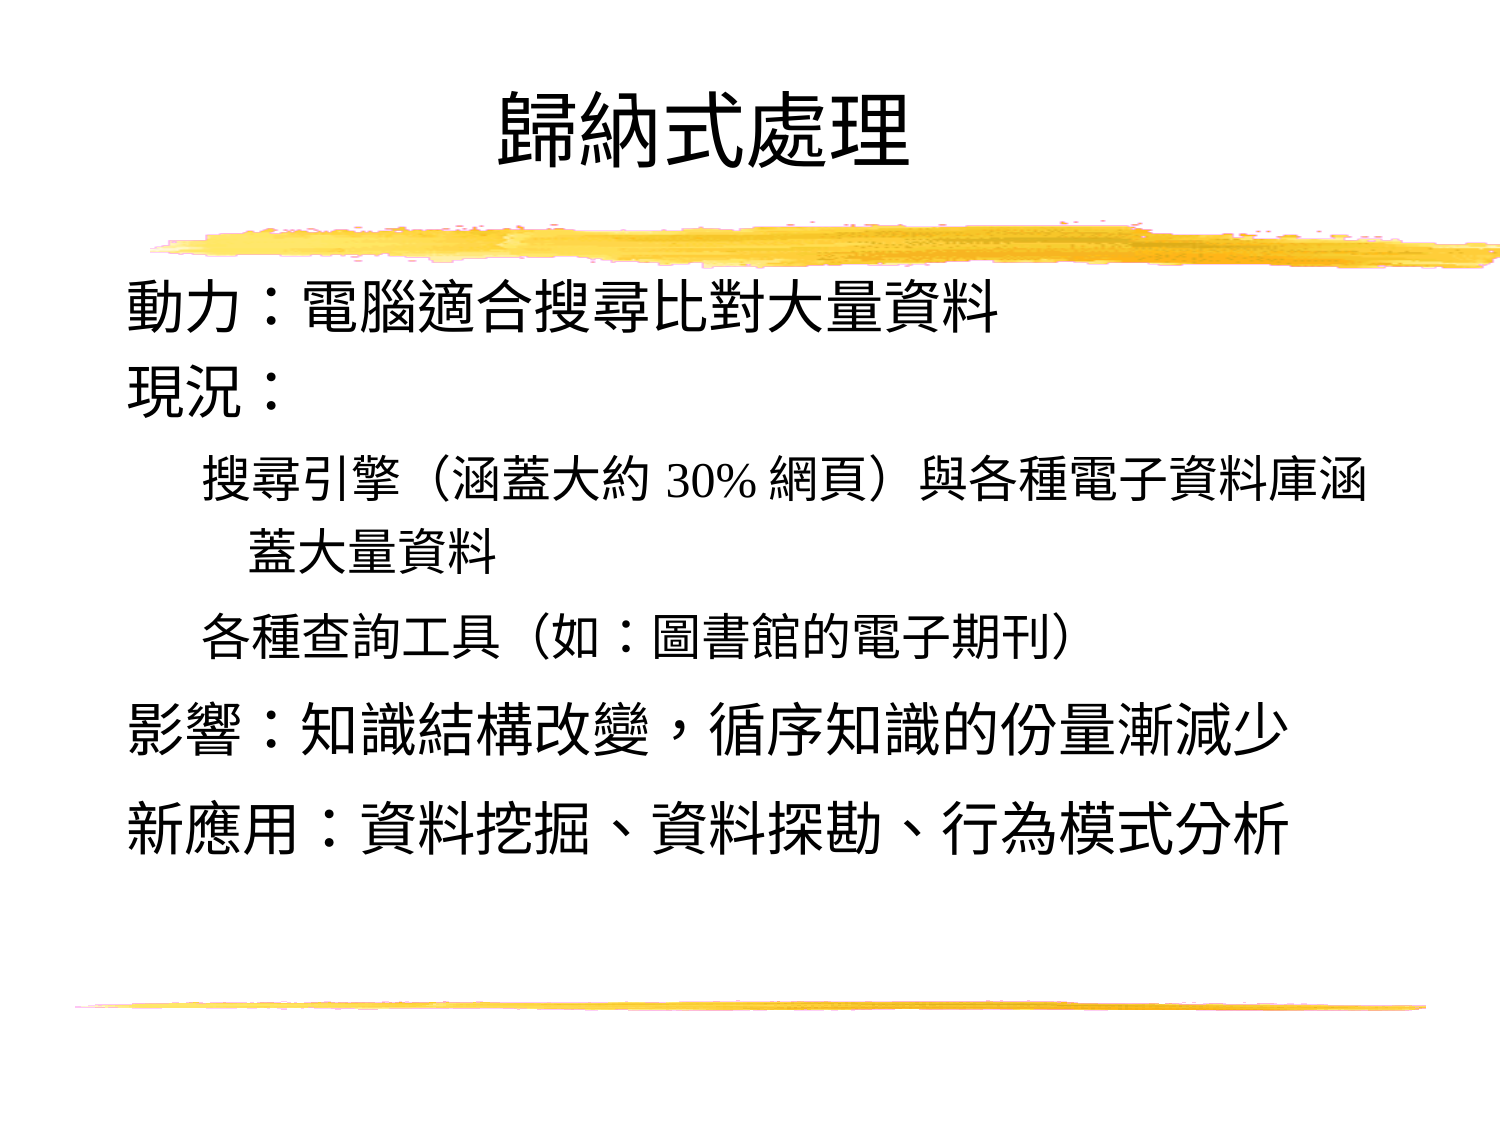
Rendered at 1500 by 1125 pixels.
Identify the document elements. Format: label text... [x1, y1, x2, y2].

picture [150, 215, 1500, 279]
picture [1388, 999, 1426, 1013]
picture [75, 999, 112, 1013]
list 動力：電腦適合搜尋比對大量資料 現況： 搜尋引擎（涵蓋大約30%網頁）與各種電子資料庫涵蓋大量資料 各種查詢工具（如：圖書館的電子期刊） 影響：知識結構改變，循序知識的份量漸減少 新應用：資料挖掘、資料探勘、行為模式分析 [112, 266, 1388, 1029]
title 歸納式處理 [66, 30, 1342, 233]
